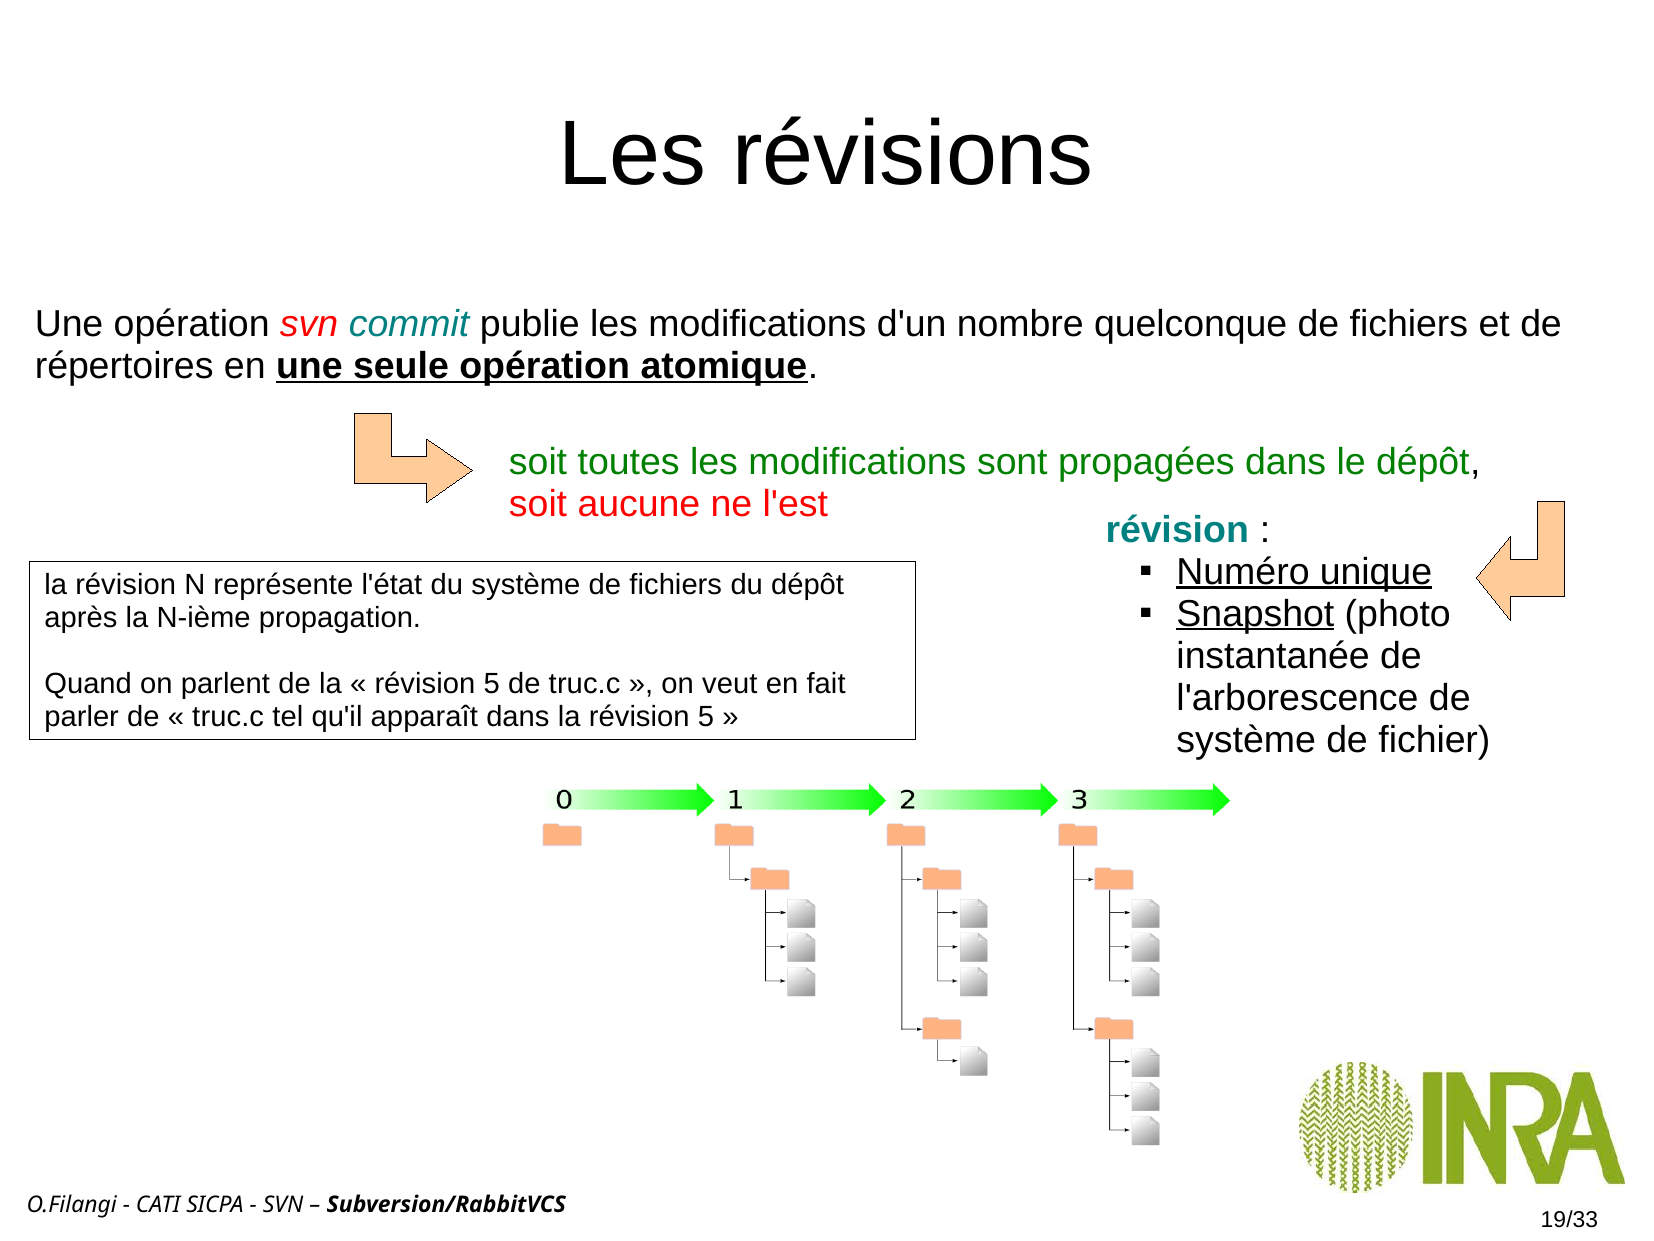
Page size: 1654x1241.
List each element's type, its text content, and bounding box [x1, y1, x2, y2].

picture [531, 767, 1241, 1152]
text_box [354, 413, 473, 503]
text_box O.Filangi - CATI SICPA - SVN – Subversion/RabbitVCS [5, 1181, 611, 1227]
text_box soit toutes les modifications sont propagées dans le dépôt, soit aucune ne l'est [494, 432, 1506, 532]
text_box révision : Numéro unique Snapshot (photo instantanée de l'arborescence de système de fichier) [1090, 500, 1536, 768]
text_box Une opération svn commit publie les modifications d'un nombre quelconque de fichiers et de répertoires en une seule opération atomique. [20, 295, 1625, 395]
title Les révisions [82, 49, 1571, 257]
picture [1299, 1062, 1625, 1193]
text_box [1536, 501, 1565, 597]
text_box 23/34 [1525, 1199, 1654, 1241]
text_box la révision N représente l'état du système de fichiers du dépôt après la N-ième propagation. Quand on parlent de la « révision 5 de truc.c », on veut en fait parler de « truc.c tel qu'il apparaît dans la révision 5 » [29, 561, 916, 740]
